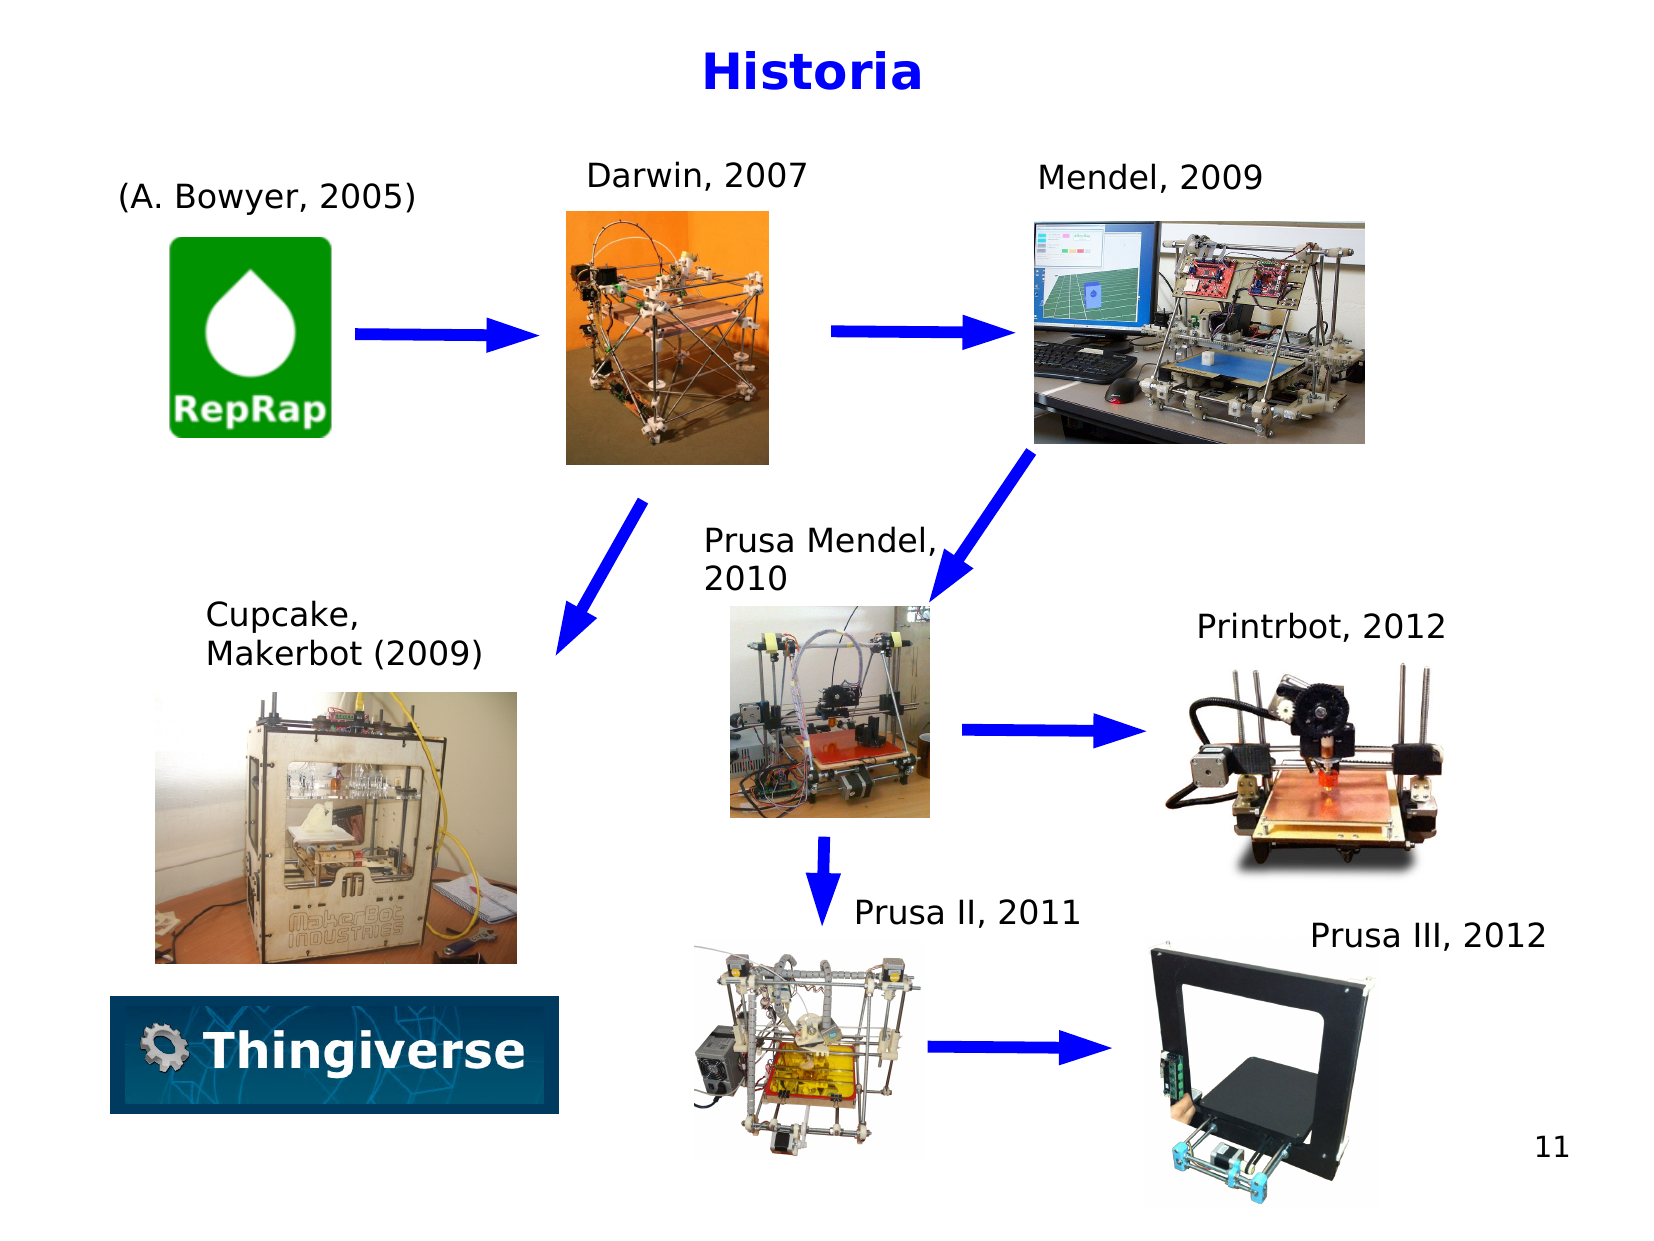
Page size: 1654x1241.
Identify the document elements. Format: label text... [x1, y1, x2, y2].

picture [151, 237, 352, 438]
picture [155, 692, 517, 964]
text_box Prusa III, 2012 [1295, 909, 1582, 968]
text_box (A. Bowyer, 2005) [92, 169, 436, 229]
picture [1144, 938, 1380, 1208]
picture [694, 940, 924, 1160]
picture [1034, 221, 1365, 444]
text_box Printrbot, 2012 [1181, 599, 1525, 659]
picture [730, 606, 930, 818]
text_box Cupcake, Makerbot (2009) [190, 588, 535, 681]
picture [566, 211, 769, 465]
text_box Mendel, 2009 [1022, 151, 1366, 210]
picture [1159, 658, 1494, 908]
picture [110, 996, 559, 1114]
text_box Prusa II, 2011 [839, 886, 1104, 945]
text_box Prusa Mendel, 2010 [688, 513, 1033, 606]
text_box Darwin, 2007 [571, 149, 915, 209]
text_box Historia [686, 36, 1289, 110]
